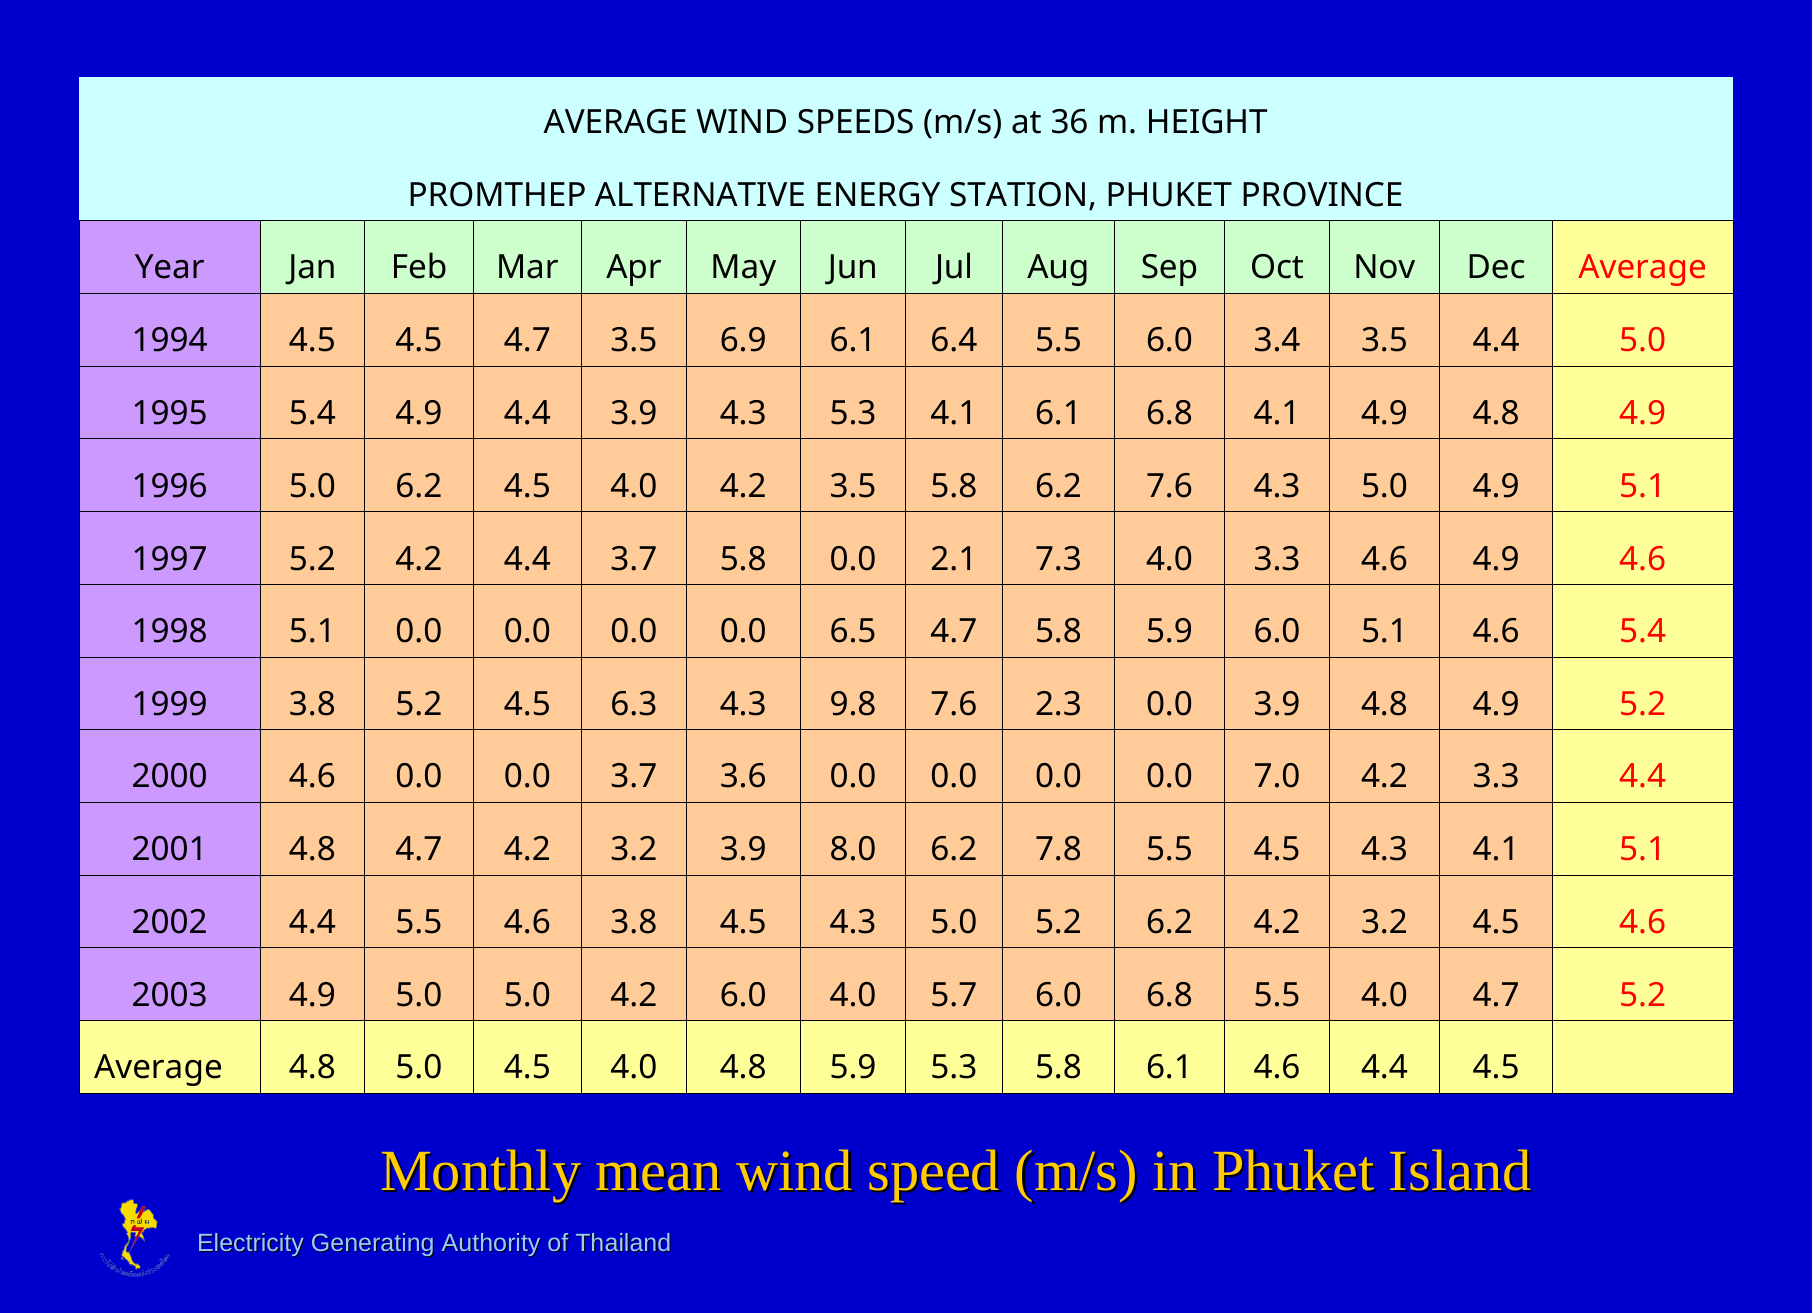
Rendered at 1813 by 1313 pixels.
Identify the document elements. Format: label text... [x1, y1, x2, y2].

table_cell 1997 [80, 512, 260, 584]
table_header AVERAGE WIND SPEEDS (m/s) at 36 m. HEIGHT [79, 77, 1733, 148]
table_cell 4.7 [365, 803, 473, 875]
table_cell 5.2 [261, 512, 364, 584]
table_cell Aug [1003, 221, 1114, 293]
table_cell Oct [1225, 221, 1329, 293]
table_cell 5.4 [261, 367, 364, 438]
table_cell 5.8 [687, 512, 800, 584]
table_cell 5.0 [261, 439, 364, 511]
table_cell 5.0 [1330, 439, 1439, 511]
table_cell 5.1 [1553, 439, 1733, 511]
table_cell 2002 [80, 876, 260, 947]
table_cell 0.0 [365, 585, 473, 657]
table_cell [1553, 1021, 1733, 1093]
table_cell 4.5 [1225, 803, 1329, 875]
table_cell 0.0 [1003, 730, 1114, 802]
table_cell 4.4 [1440, 294, 1552, 366]
table_cell 6.2 [365, 439, 473, 511]
table_cell Nov [1330, 221, 1439, 293]
table_cell 5.5 [1225, 948, 1329, 1020]
table_cell 5.2 [365, 658, 473, 729]
table_cell 1999 [80, 658, 260, 729]
table_cell 5.5 [1115, 803, 1224, 875]
table_cell 4.9 [1440, 512, 1552, 584]
table_cell 4.1 [906, 367, 1002, 438]
table_cell Average [1553, 221, 1733, 293]
table_cell 5.5 [365, 876, 473, 947]
table_cell 7.6 [906, 658, 1002, 729]
table_cell 3.5 [1330, 294, 1439, 366]
table_cell 5.8 [1003, 585, 1114, 657]
table_cell 8.0 [801, 803, 905, 875]
table_cell 4.4 [261, 876, 364, 947]
table_cell 3.9 [582, 367, 686, 438]
table_cell 0.0 [1115, 730, 1224, 802]
table_cell 1996 [80, 439, 260, 511]
table_cell 4.2 [365, 512, 473, 584]
table_cell 5.1 [261, 585, 364, 657]
table_cell 6.0 [1003, 948, 1114, 1020]
table_cell PROMTHEP ALTERNATIVE ENERGY STATION, PHUKET PROVINCE [79, 148, 1733, 220]
table_cell 4.7 [906, 585, 1002, 657]
table_cell Jun [801, 221, 905, 293]
table_cell Jul [906, 221, 1002, 293]
table_cell 5.3 [801, 367, 905, 438]
table_cell 2000 [80, 730, 260, 802]
table_cell 6.3 [582, 658, 686, 729]
table_cell 6.0 [1115, 294, 1224, 366]
table_cell 4.8 [687, 1021, 800, 1093]
table_cell 5.9 [1115, 585, 1224, 657]
table_cell 0.0 [474, 585, 581, 657]
table_cell 6.1 [1115, 1021, 1224, 1093]
table_cell 3.8 [582, 876, 686, 947]
table_cell 3.6 [687, 730, 800, 802]
table_cell 4.0 [582, 439, 686, 511]
table_cell 4.8 [1440, 367, 1552, 438]
table_cell 5.2 [1553, 658, 1733, 729]
table_cell 4.5 [365, 294, 473, 366]
table_cell Year [80, 221, 260, 293]
table_cell 4.4 [1553, 730, 1733, 802]
table_cell 5.0 [474, 948, 581, 1020]
table_cell 1998 [80, 585, 260, 657]
table_cell 5.7 [906, 948, 1002, 1020]
table_cell 4.4 [1330, 1021, 1439, 1093]
table_cell 4.9 [261, 948, 364, 1020]
table_cell 6.5 [801, 585, 905, 657]
table_cell 3.9 [1225, 658, 1329, 729]
table_cell 6.8 [1115, 367, 1224, 438]
table_cell 3.5 [582, 294, 686, 366]
table_cell 4.3 [801, 876, 905, 947]
table_cell 0.0 [906, 730, 1002, 802]
table_cell 2003 [80, 948, 260, 1020]
table_cell 7.8 [1003, 803, 1114, 875]
table_cell Mar [474, 221, 581, 293]
table_cell Sep [1115, 221, 1224, 293]
table_cell 4.9 [1440, 658, 1552, 729]
table_cell 2.1 [906, 512, 1002, 584]
table_cell 3.2 [1330, 876, 1439, 947]
table_cell 0.0 [1115, 658, 1224, 729]
table_cell 4.5 [687, 876, 800, 947]
table_cell 4.3 [1330, 803, 1439, 875]
table_cell 5.4 [1553, 585, 1733, 657]
table_cell 4.5 [474, 658, 581, 729]
table_cell 5.8 [906, 439, 1002, 511]
table_cell 4.0 [1330, 948, 1439, 1020]
table_cell 2.3 [1003, 658, 1114, 729]
table_cell 2001 [80, 803, 260, 875]
picture [97, 1197, 172, 1280]
table_cell 3.3 [1225, 512, 1329, 584]
table_cell 6.2 [1115, 876, 1224, 947]
table_cell 3.7 [582, 730, 686, 802]
table_cell 9.8 [801, 658, 905, 729]
table_cell May [687, 221, 800, 293]
table_cell 4.3 [1225, 439, 1329, 511]
table_cell 6.2 [906, 803, 1002, 875]
table_cell 5.3 [906, 1021, 1002, 1093]
table_cell 3.8 [261, 658, 364, 729]
table_cell 4.4 [474, 512, 581, 584]
table_cell 5.8 [1003, 1021, 1114, 1093]
table_cell 4.9 [365, 367, 473, 438]
table_cell 4.2 [1330, 730, 1439, 802]
table_cell 4.3 [687, 367, 800, 438]
table_cell 4.5 [261, 294, 364, 366]
table_cell 4.8 [261, 1021, 364, 1093]
table_cell 7.3 [1003, 512, 1114, 584]
table_cell 4.0 [1115, 512, 1224, 584]
table_cell 3.3 [1440, 730, 1552, 802]
table_cell 4.6 [474, 876, 581, 947]
table_cell Average [80, 1021, 260, 1093]
table_cell 4.5 [1440, 1021, 1552, 1093]
table_cell 4.2 [1225, 876, 1329, 947]
table_cell 4.4 [474, 367, 581, 438]
table_cell 0.0 [801, 730, 905, 802]
table_cell 4.9 [1553, 367, 1733, 438]
table_cell 4.8 [1330, 658, 1439, 729]
table_cell 3.4 [1225, 294, 1329, 366]
table_cell 4.9 [1330, 367, 1439, 438]
table_cell 6.0 [1225, 585, 1329, 657]
table_cell 5.0 [365, 1021, 473, 1093]
table_cell 6.1 [1003, 367, 1114, 438]
table_cell 6.4 [906, 294, 1002, 366]
table_cell Jan [261, 221, 364, 293]
table_cell 5.5 [1003, 294, 1114, 366]
table_cell 0.0 [365, 730, 473, 802]
table_cell 3.2 [582, 803, 686, 875]
table_cell Dec [1440, 221, 1552, 293]
table_cell 5.2 [1003, 876, 1114, 947]
table_cell 6.0 [687, 948, 800, 1020]
table_cell 4.6 [1440, 585, 1552, 657]
table_cell 1995 [80, 367, 260, 438]
table_cell 4.6 [1553, 876, 1733, 947]
table_cell 6.8 [1115, 948, 1224, 1020]
table_cell 6.9 [687, 294, 800, 366]
table_cell 4.6 [1330, 512, 1439, 584]
table_cell 4.7 [1440, 948, 1552, 1020]
table_cell 4.6 [261, 730, 364, 802]
table_cell 4.2 [582, 948, 686, 1020]
table_cell 0.0 [801, 512, 905, 584]
table_cell 7.6 [1115, 439, 1224, 511]
table_cell 4.1 [1225, 367, 1329, 438]
table_cell 7.0 [1225, 730, 1329, 802]
table_cell Feb [365, 221, 473, 293]
table_cell 5.2 [1553, 948, 1733, 1020]
table_cell 4.3 [687, 658, 800, 729]
table_cell 5.1 [1330, 585, 1439, 657]
table_cell Apr [582, 221, 686, 293]
table_cell 4.7 [474, 294, 581, 366]
table_cell 4.5 [474, 439, 581, 511]
table_cell 4.2 [687, 439, 800, 511]
table_cell 4.5 [474, 1021, 581, 1093]
table_cell 4.9 [1440, 439, 1552, 511]
table_cell 6.2 [1003, 439, 1114, 511]
table_cell 6.1 [801, 294, 905, 366]
table_cell 3.9 [687, 803, 800, 875]
table_cell 4.5 [1440, 876, 1552, 947]
table_cell 1994 [80, 294, 260, 366]
table_cell 4.8 [261, 803, 364, 875]
title Monthly mean wind speed (m/s) in Phuket Island [185, 1094, 1727, 1246]
table_cell 0.0 [687, 585, 800, 657]
table_cell 3.5 [801, 439, 905, 511]
table_cell 5.0 [906, 876, 1002, 947]
table_cell 0.0 [582, 585, 686, 657]
table_cell 5.9 [801, 1021, 905, 1093]
table_cell 3.7 [582, 512, 686, 584]
table_cell 4.0 [582, 1021, 686, 1093]
table_cell 4.0 [801, 948, 905, 1020]
table_cell 5.1 [1553, 803, 1733, 875]
table_cell 4.6 [1553, 512, 1733, 584]
table_cell 5.0 [365, 948, 473, 1020]
table_cell 0.0 [474, 730, 581, 802]
table_cell 5.0 [1553, 294, 1733, 366]
table_cell 4.2 [474, 803, 581, 875]
table_cell 4.1 [1440, 803, 1552, 875]
table_cell 4.6 [1225, 1021, 1329, 1093]
